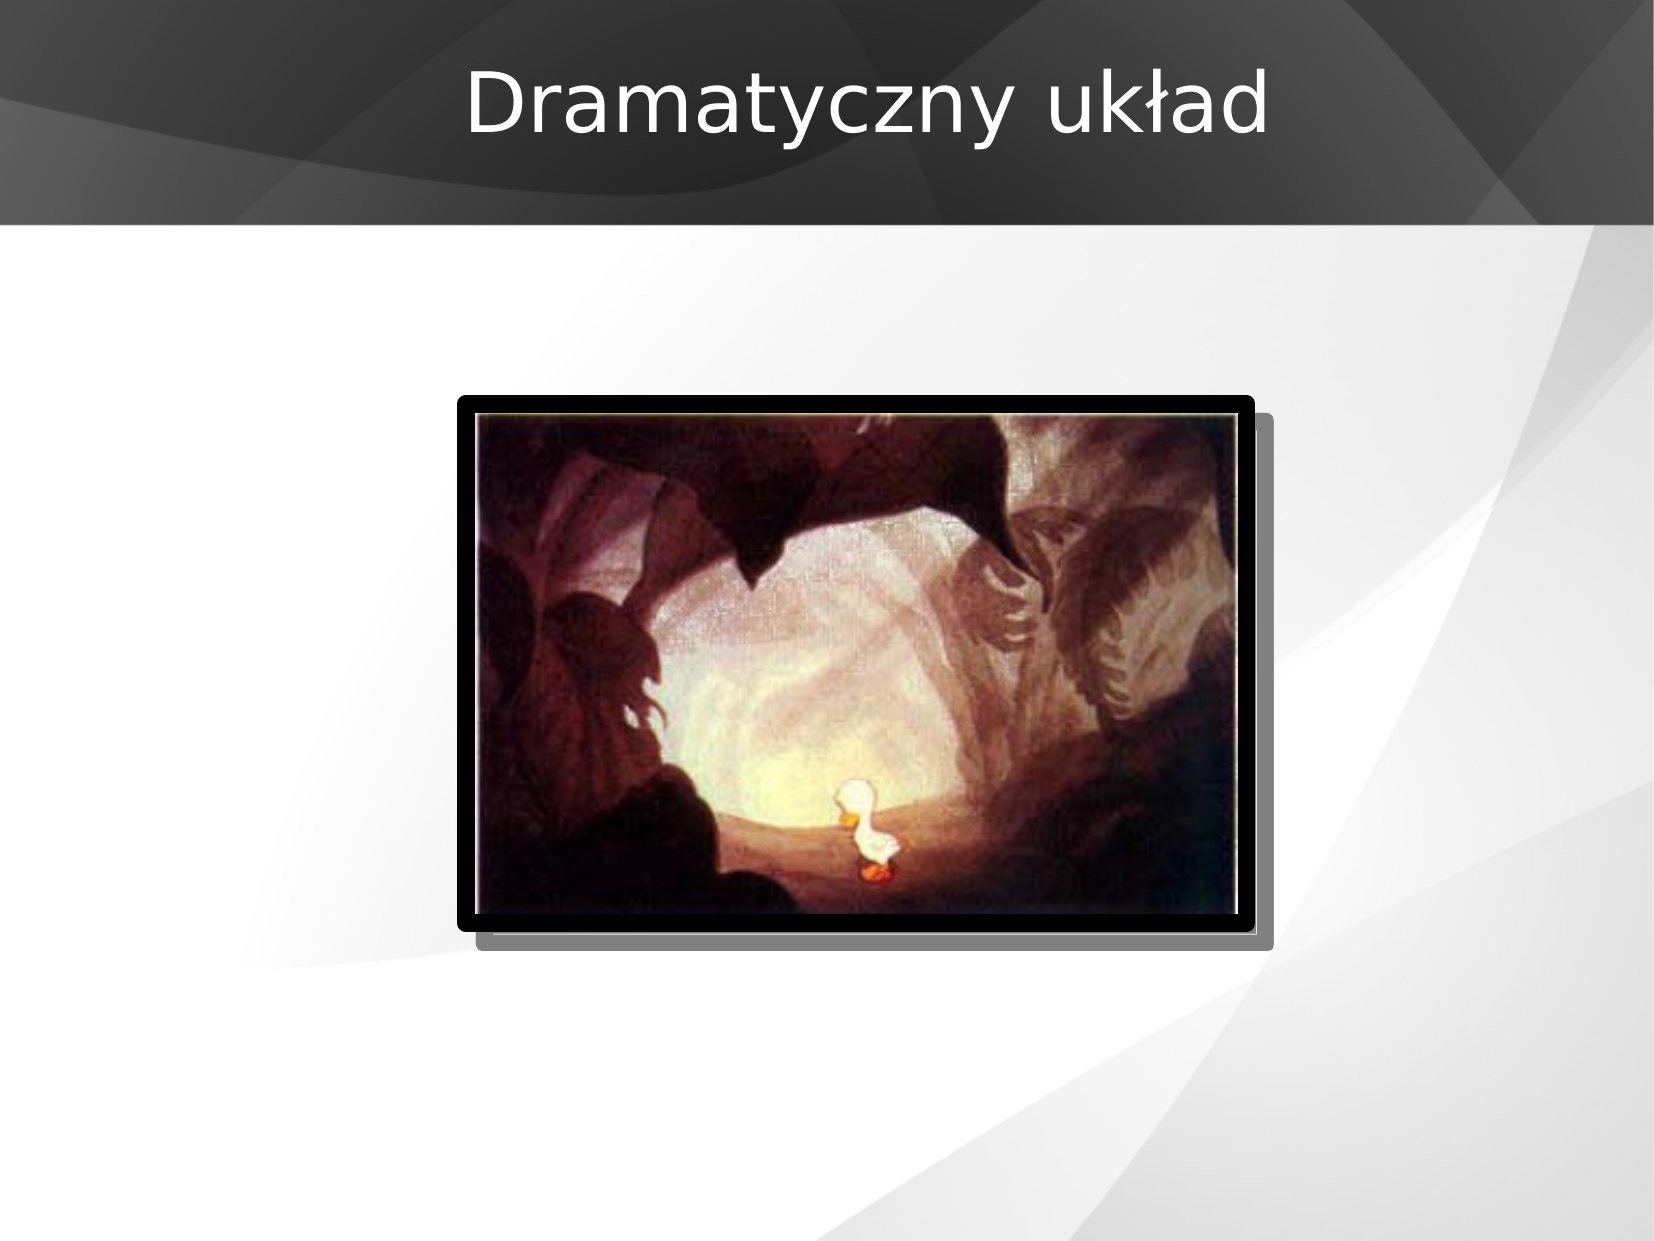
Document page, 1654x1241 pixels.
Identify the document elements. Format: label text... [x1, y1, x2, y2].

title Dramatyczny układ [124, 0, 1613, 208]
picture [0, 0, 1654, 1241]
